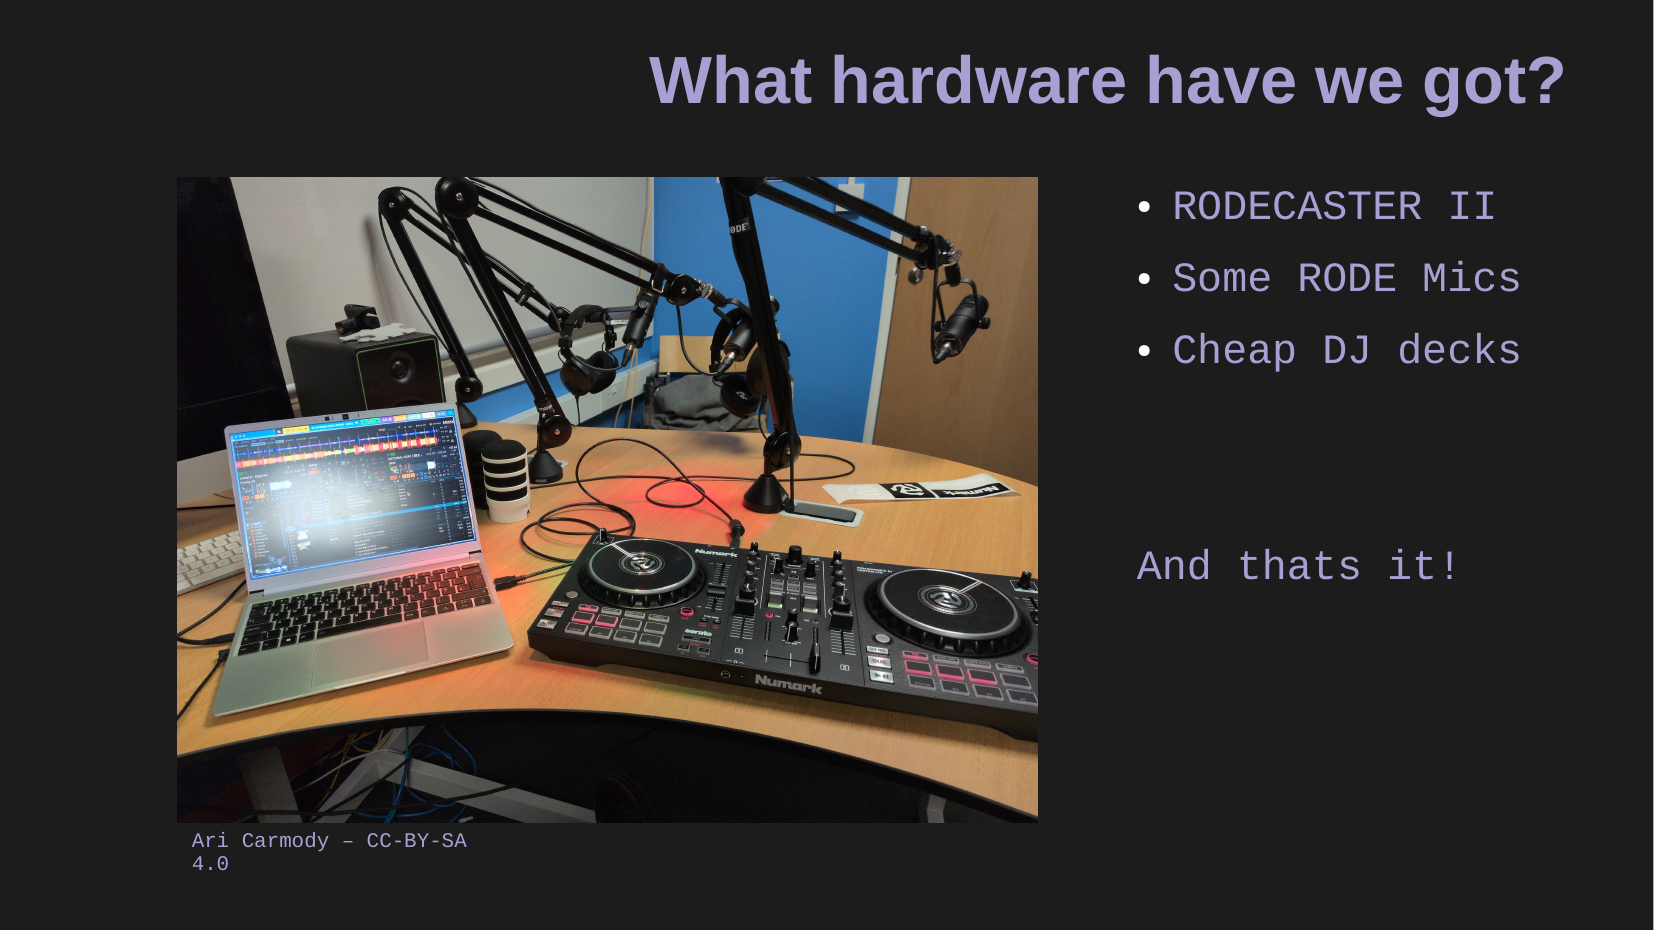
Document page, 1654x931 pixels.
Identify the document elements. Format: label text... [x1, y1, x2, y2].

title What hardware have we got? [649, 43, 1625, 119]
picture [177, 177, 1038, 823]
text_box Ari Carmody – CC-BY-SA 4.0 [177, 822, 532, 861]
text_box RODECASTER II Some RODE Mics Cheap DJ decks And thats it! [1122, 177, 1595, 650]
